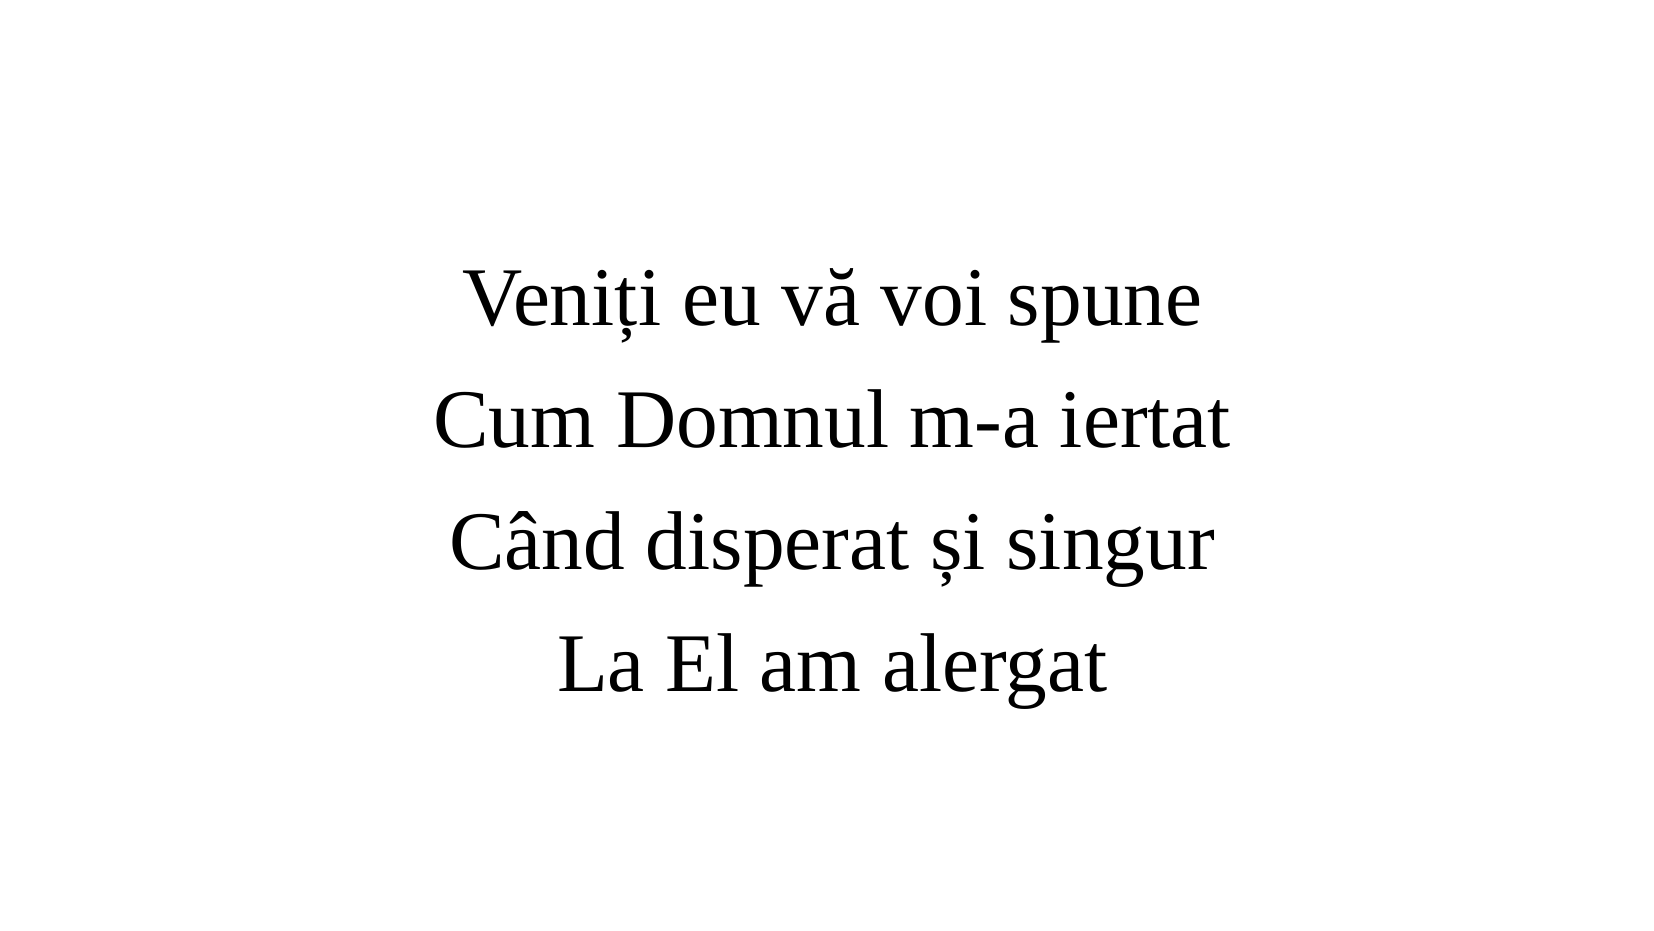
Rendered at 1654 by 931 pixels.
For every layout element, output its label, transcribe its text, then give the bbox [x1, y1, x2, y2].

subtitle Veniți eu vă voi spune Cum Domnul m-a iertat Când disperat și singur La El am alergat [94, 242, 1571, 709]
